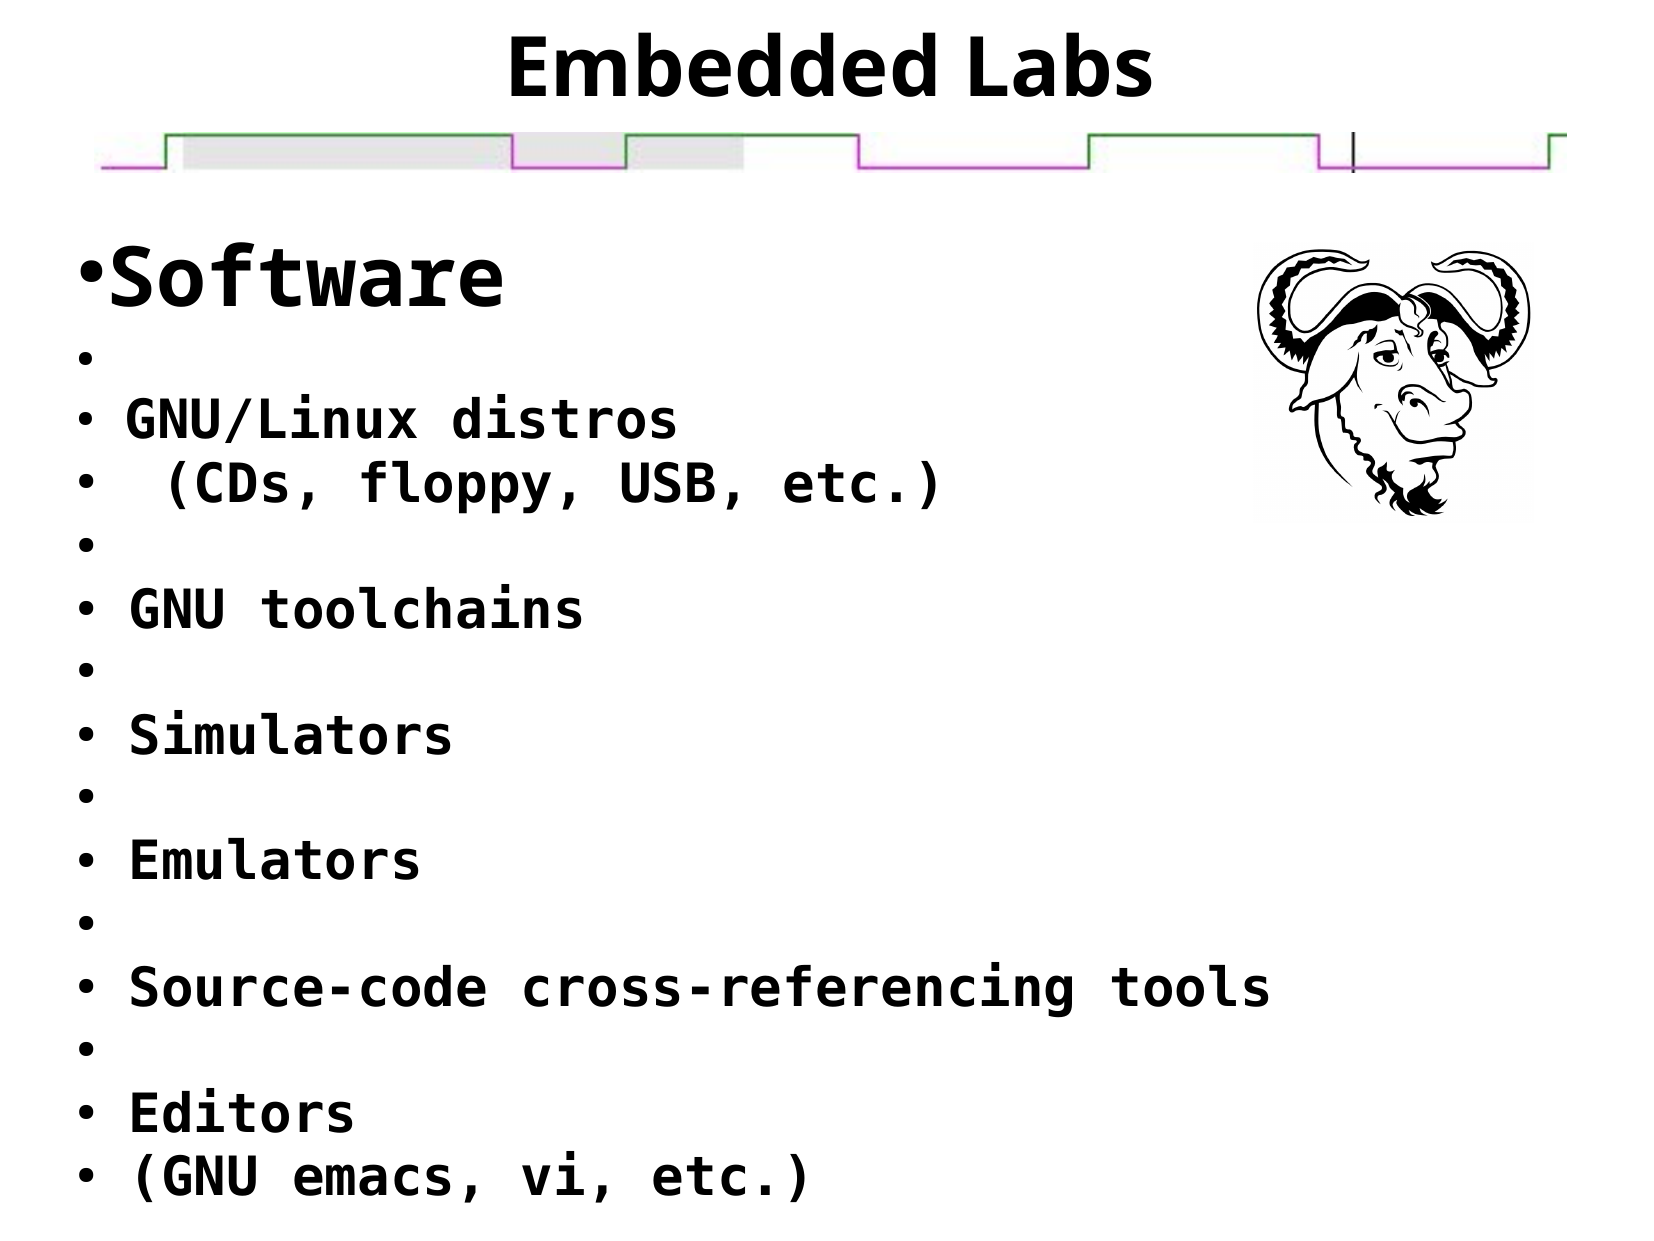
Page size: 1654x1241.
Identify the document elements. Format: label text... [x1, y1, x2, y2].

picture [94, 132, 1567, 173]
picture [1253, 242, 1534, 523]
text_box Embedded Labs [504, 7, 1304, 115]
text_box Software GNU/Linux distros (CDs, floppy, USB, etc.) GNU toolchains Simulators Emulators Source-code cross-referencing tools Editors (GNU emacs, vi, etc.) [76, 217, 1617, 1207]
